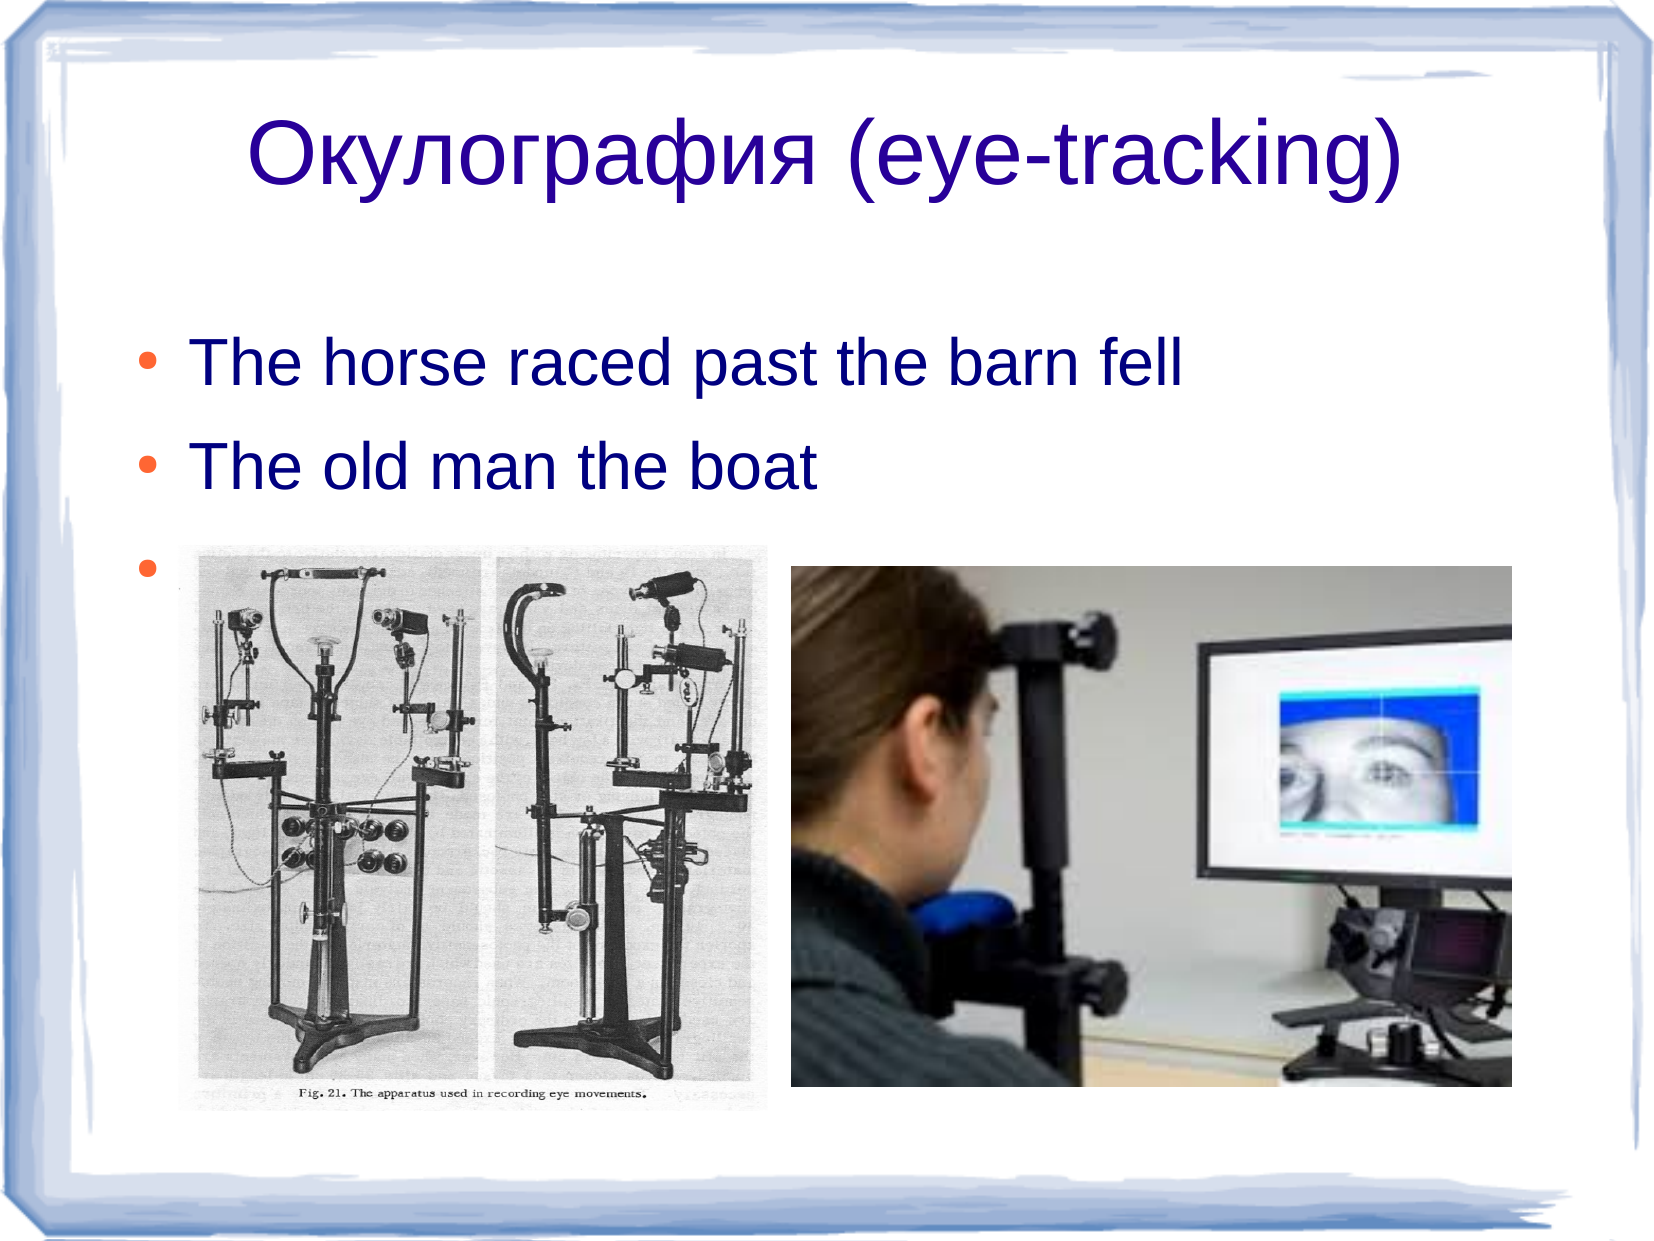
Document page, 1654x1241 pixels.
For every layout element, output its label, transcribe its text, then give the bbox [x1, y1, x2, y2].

picture [0, 0, 1654, 1241]
title Окулография (eye-tracking) [82, 49, 1571, 257]
list The horse raced past the barn fell The old man the boat [118, 324, 1571, 1004]
